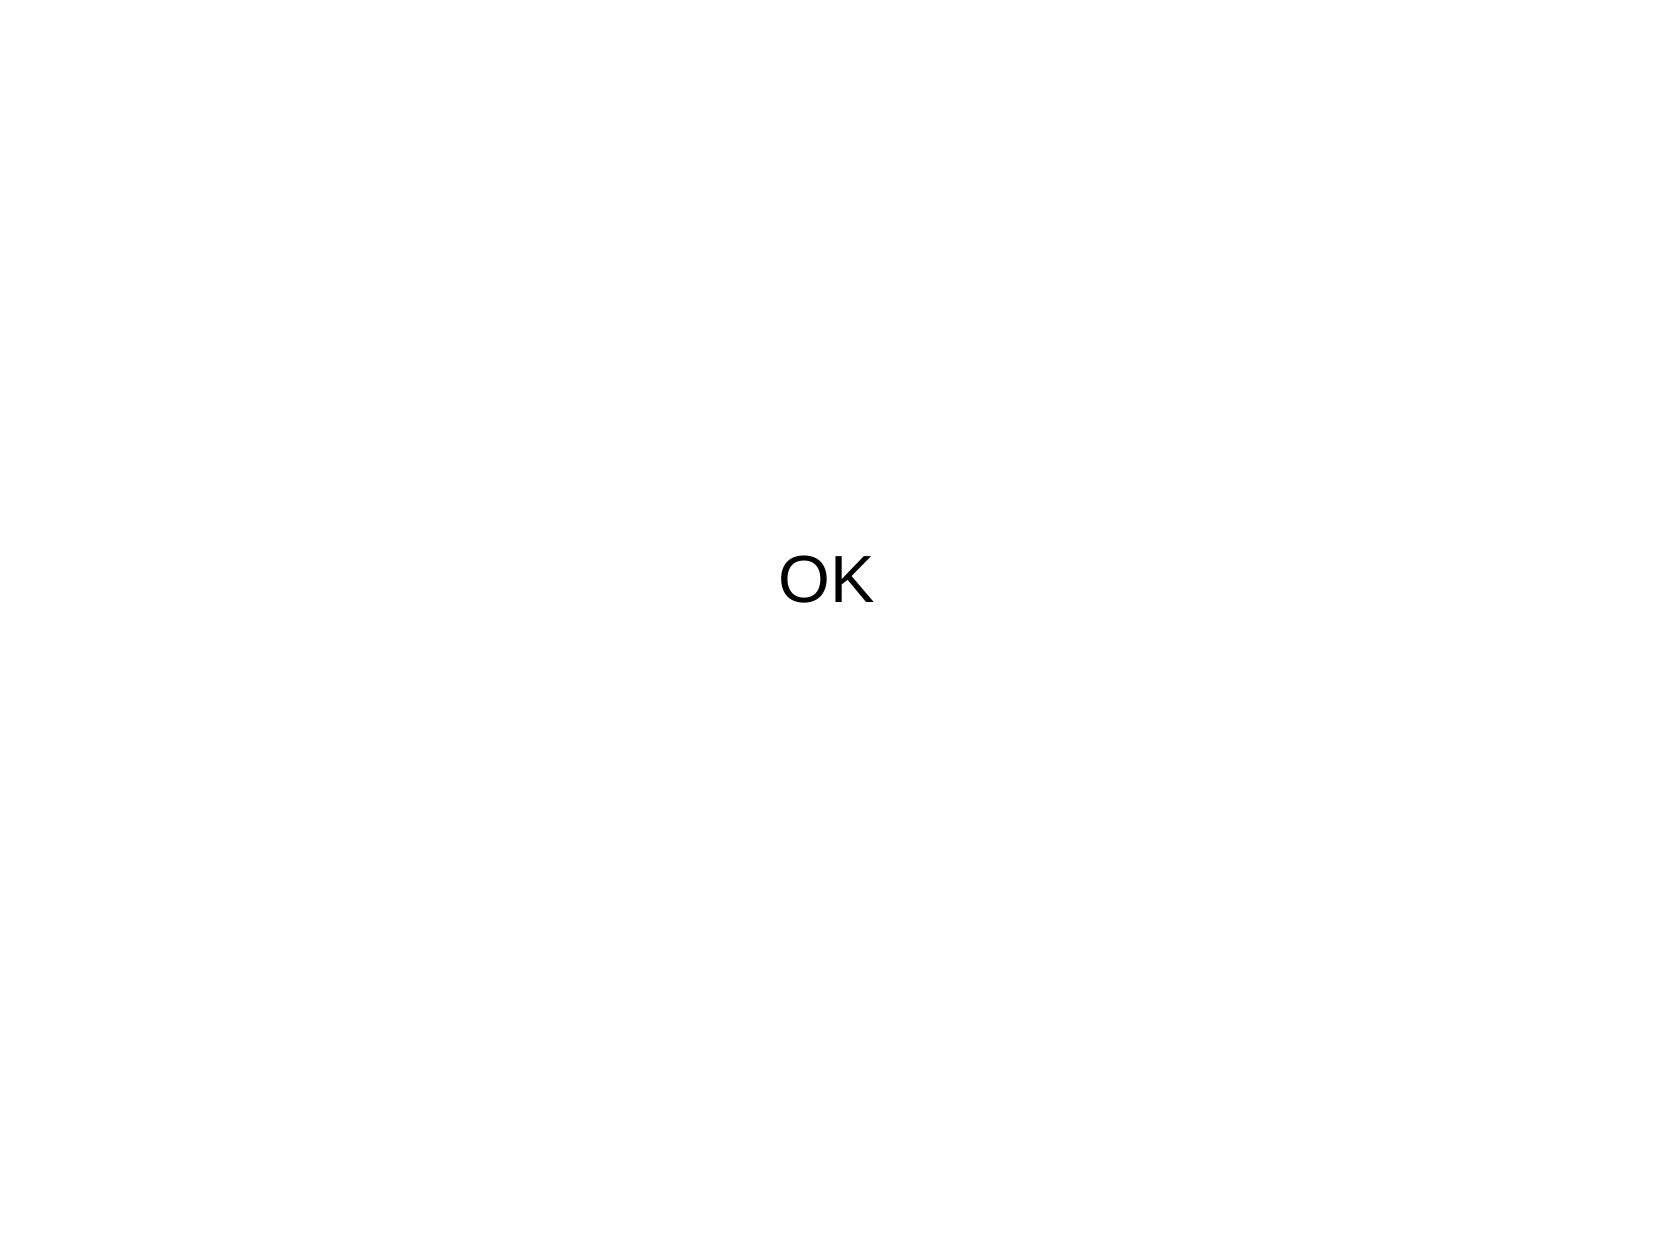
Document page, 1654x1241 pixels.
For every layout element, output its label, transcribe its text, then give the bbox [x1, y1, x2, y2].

subtitle OK [82, 49, 1571, 1109]
